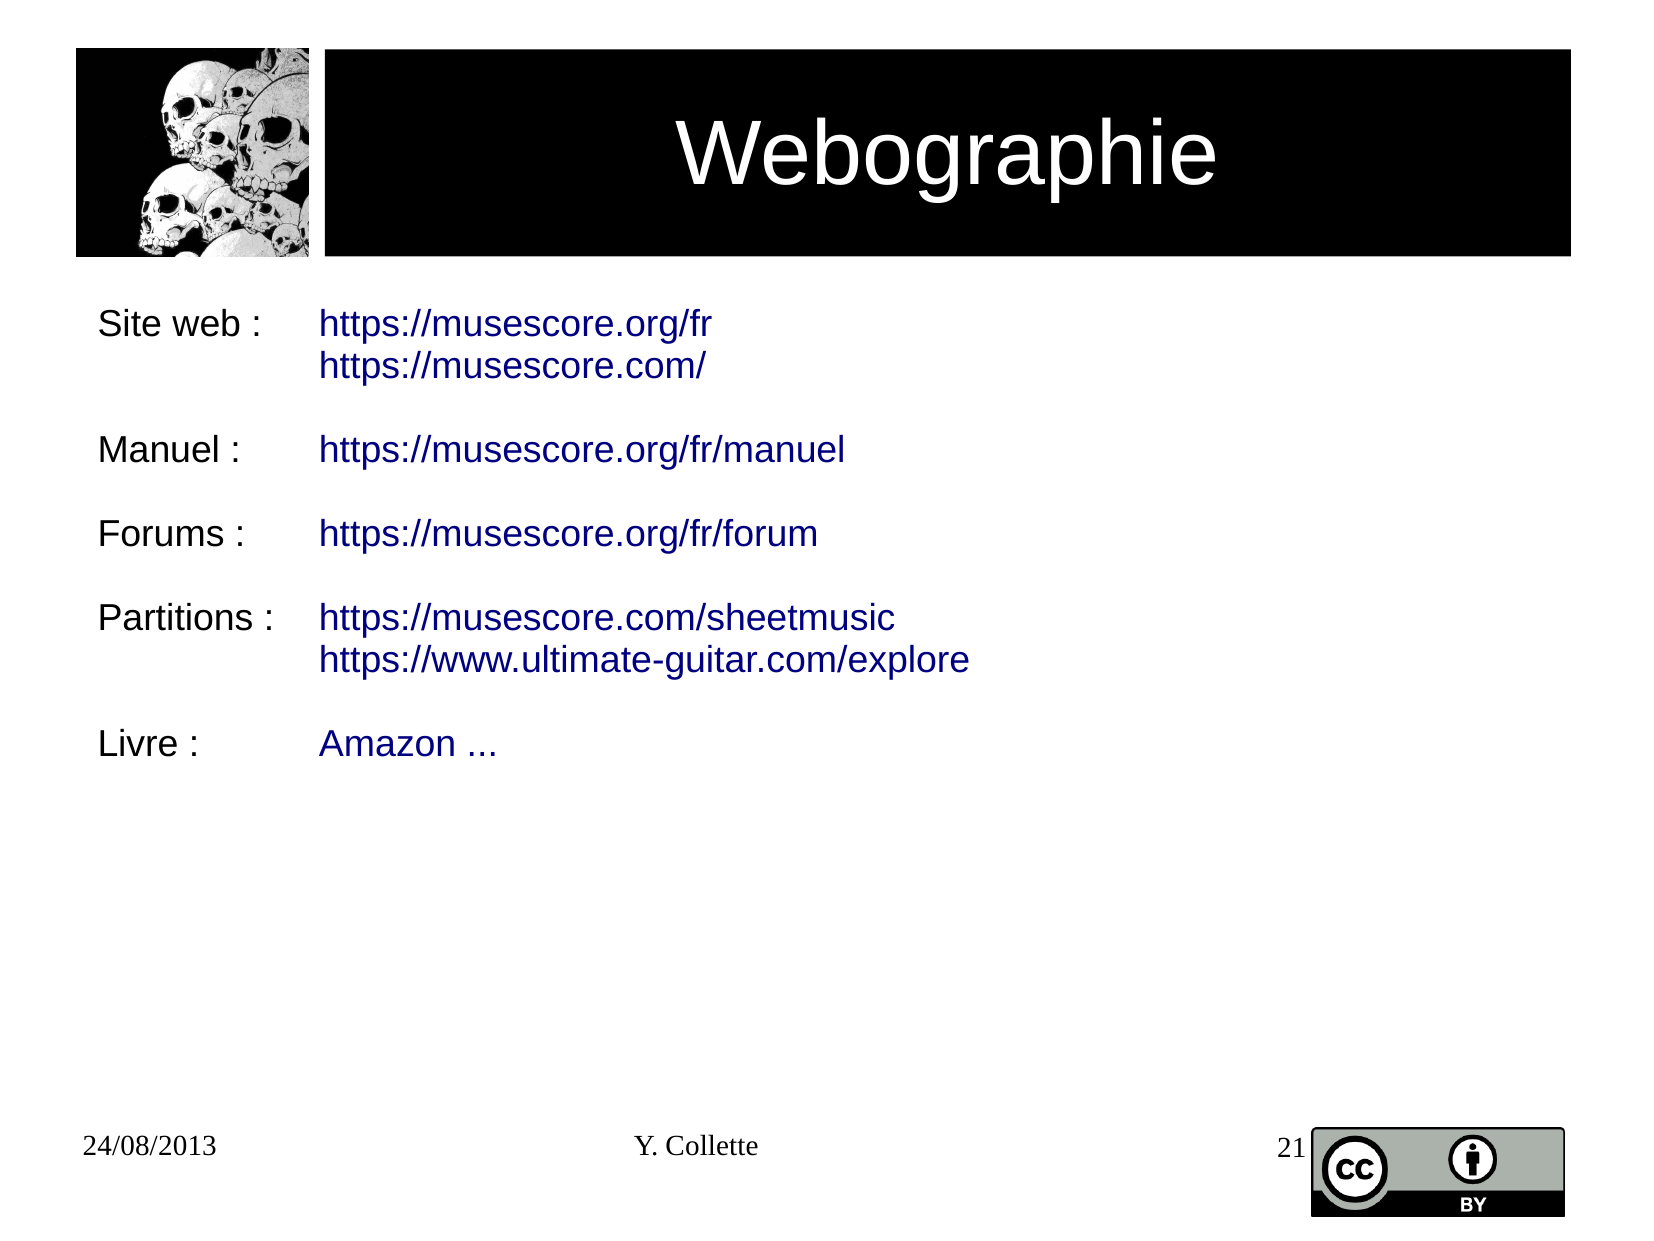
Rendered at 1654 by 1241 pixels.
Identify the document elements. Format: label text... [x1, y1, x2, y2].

picture [76, 48, 309, 257]
title Webographie [324, 49, 1571, 257]
text_box Site web : https://musescore.org/fr https://musescore.com/ Manuel : https://musescore.org/fr/manuel Forums : https://musescore.org/fr/forum Partitions : https://musescore.com/sheetmusic https://www.ultimate-guitar.com/explore Livre : Amazon ... [82, 295, 1571, 856]
picture [1311, 1127, 1565, 1217]
